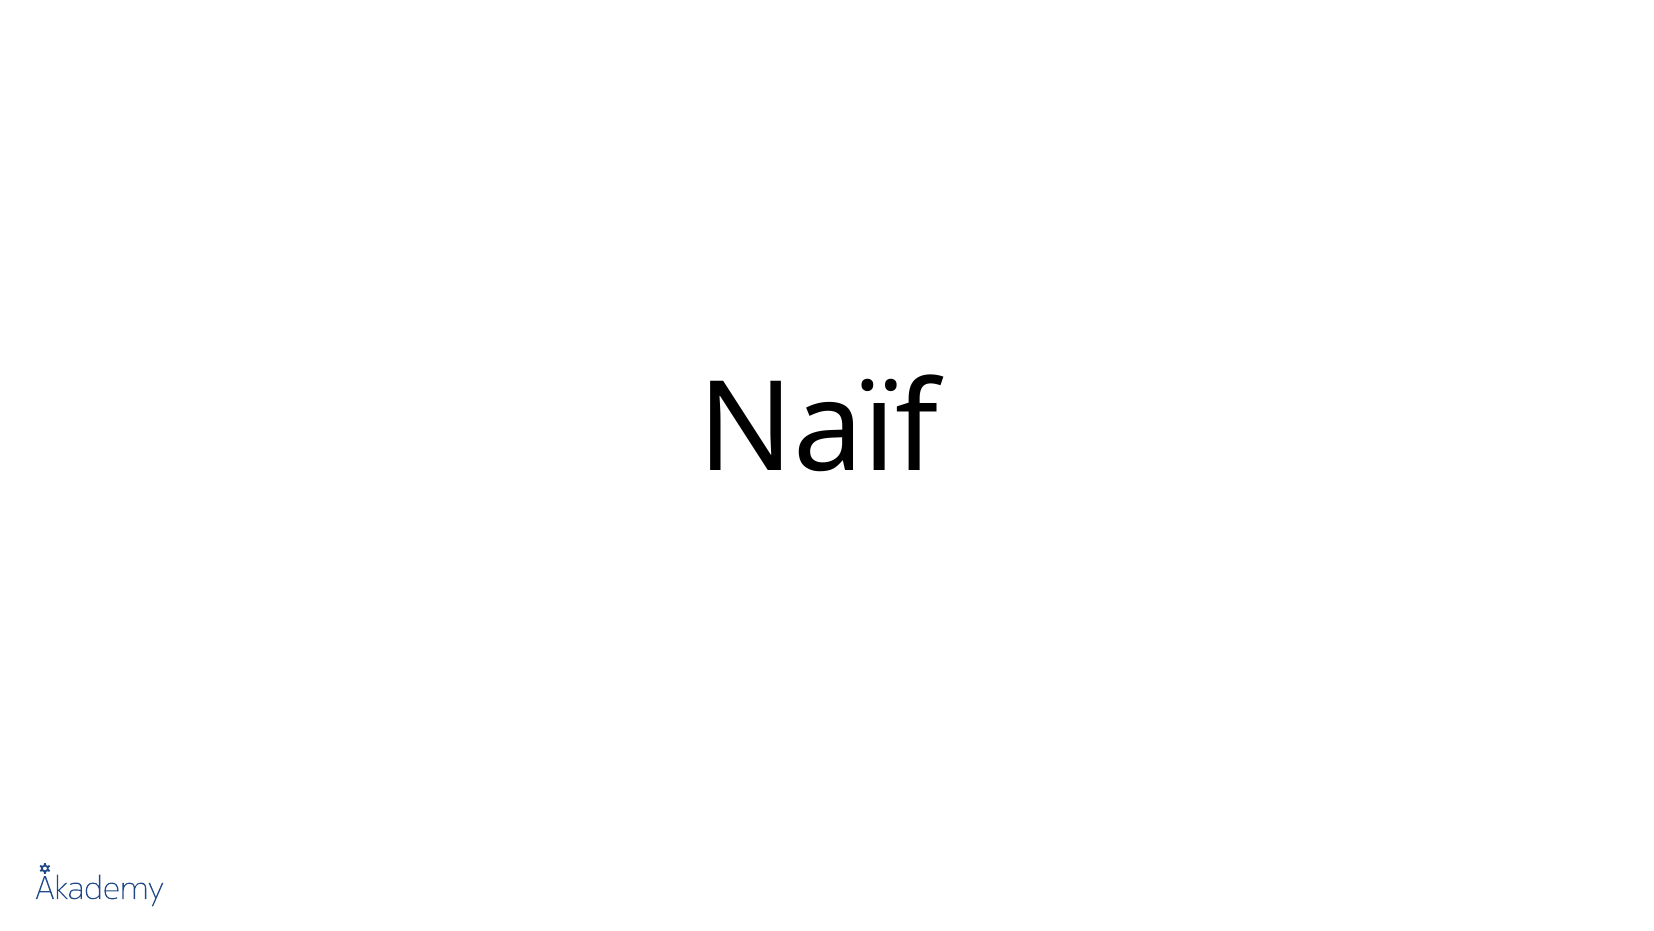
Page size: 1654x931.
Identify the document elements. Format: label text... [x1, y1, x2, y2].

picture [35, 863, 164, 907]
text_box Naïf [262, 337, 1375, 668]
